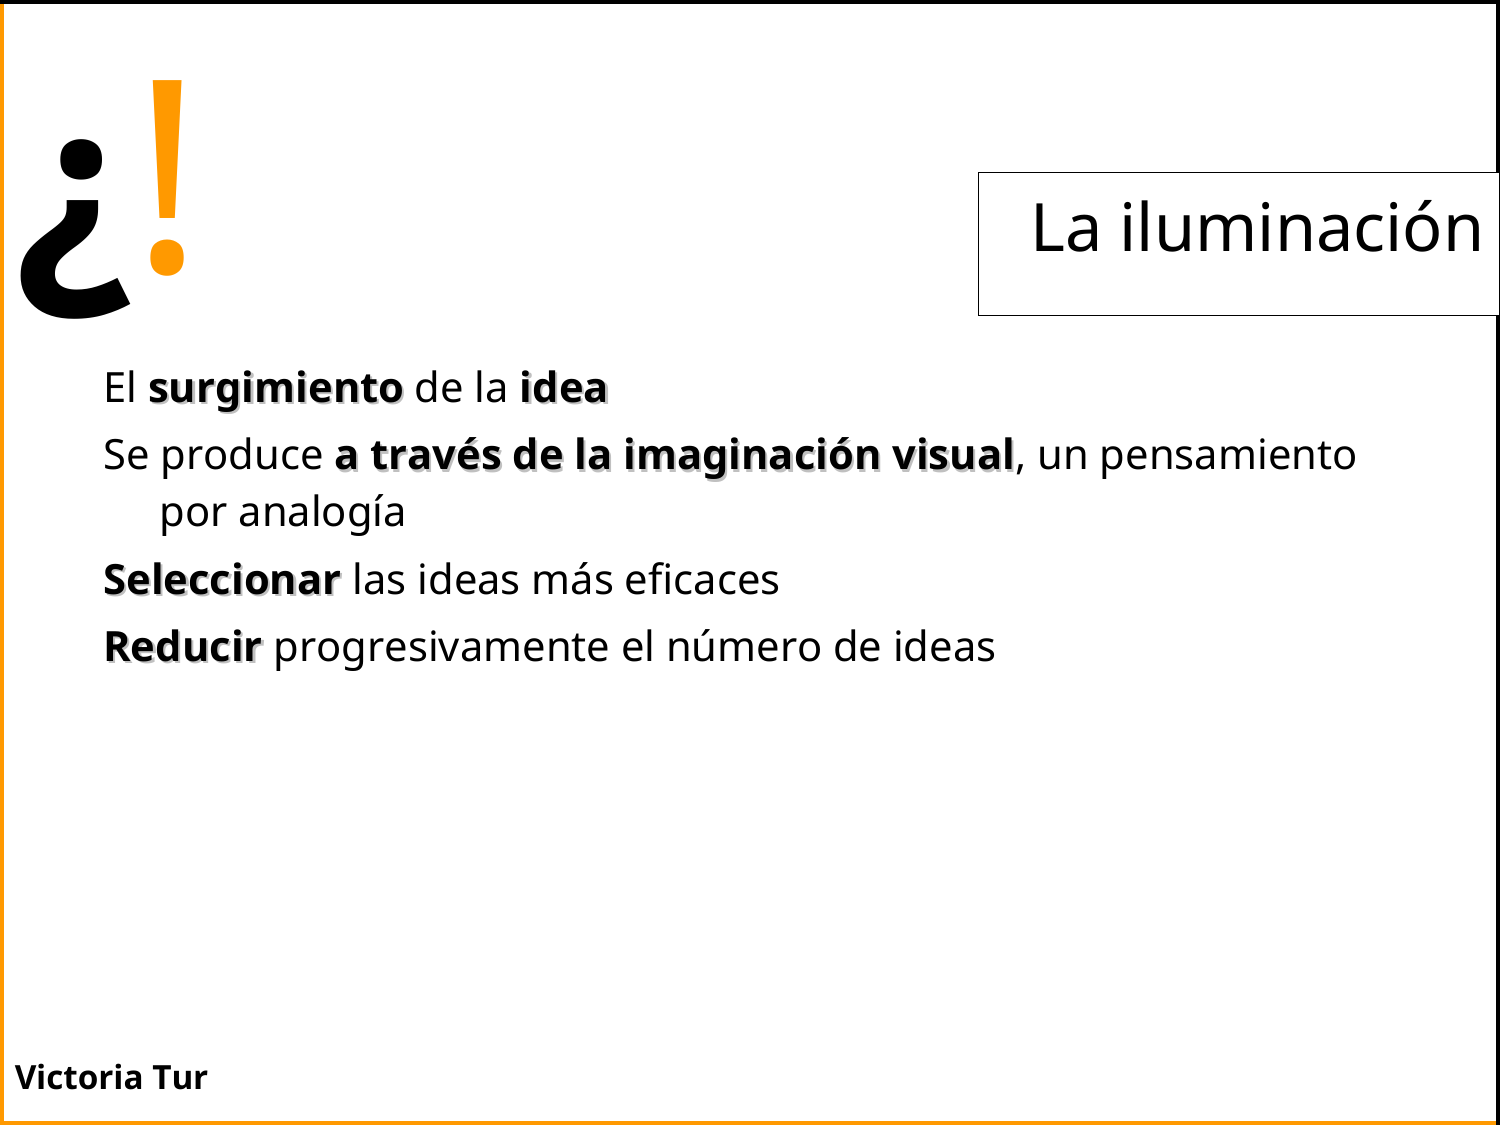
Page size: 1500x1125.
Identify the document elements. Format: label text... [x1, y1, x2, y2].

title La iluminación [978, 172, 1500, 316]
list El surgimiento de la idea Se produce a través de la imaginación visual, un pensamiento por analogía Seleccionar las ideas más eficaces Reducir progresivamente el número de ideas [88, 350, 1439, 1093]
